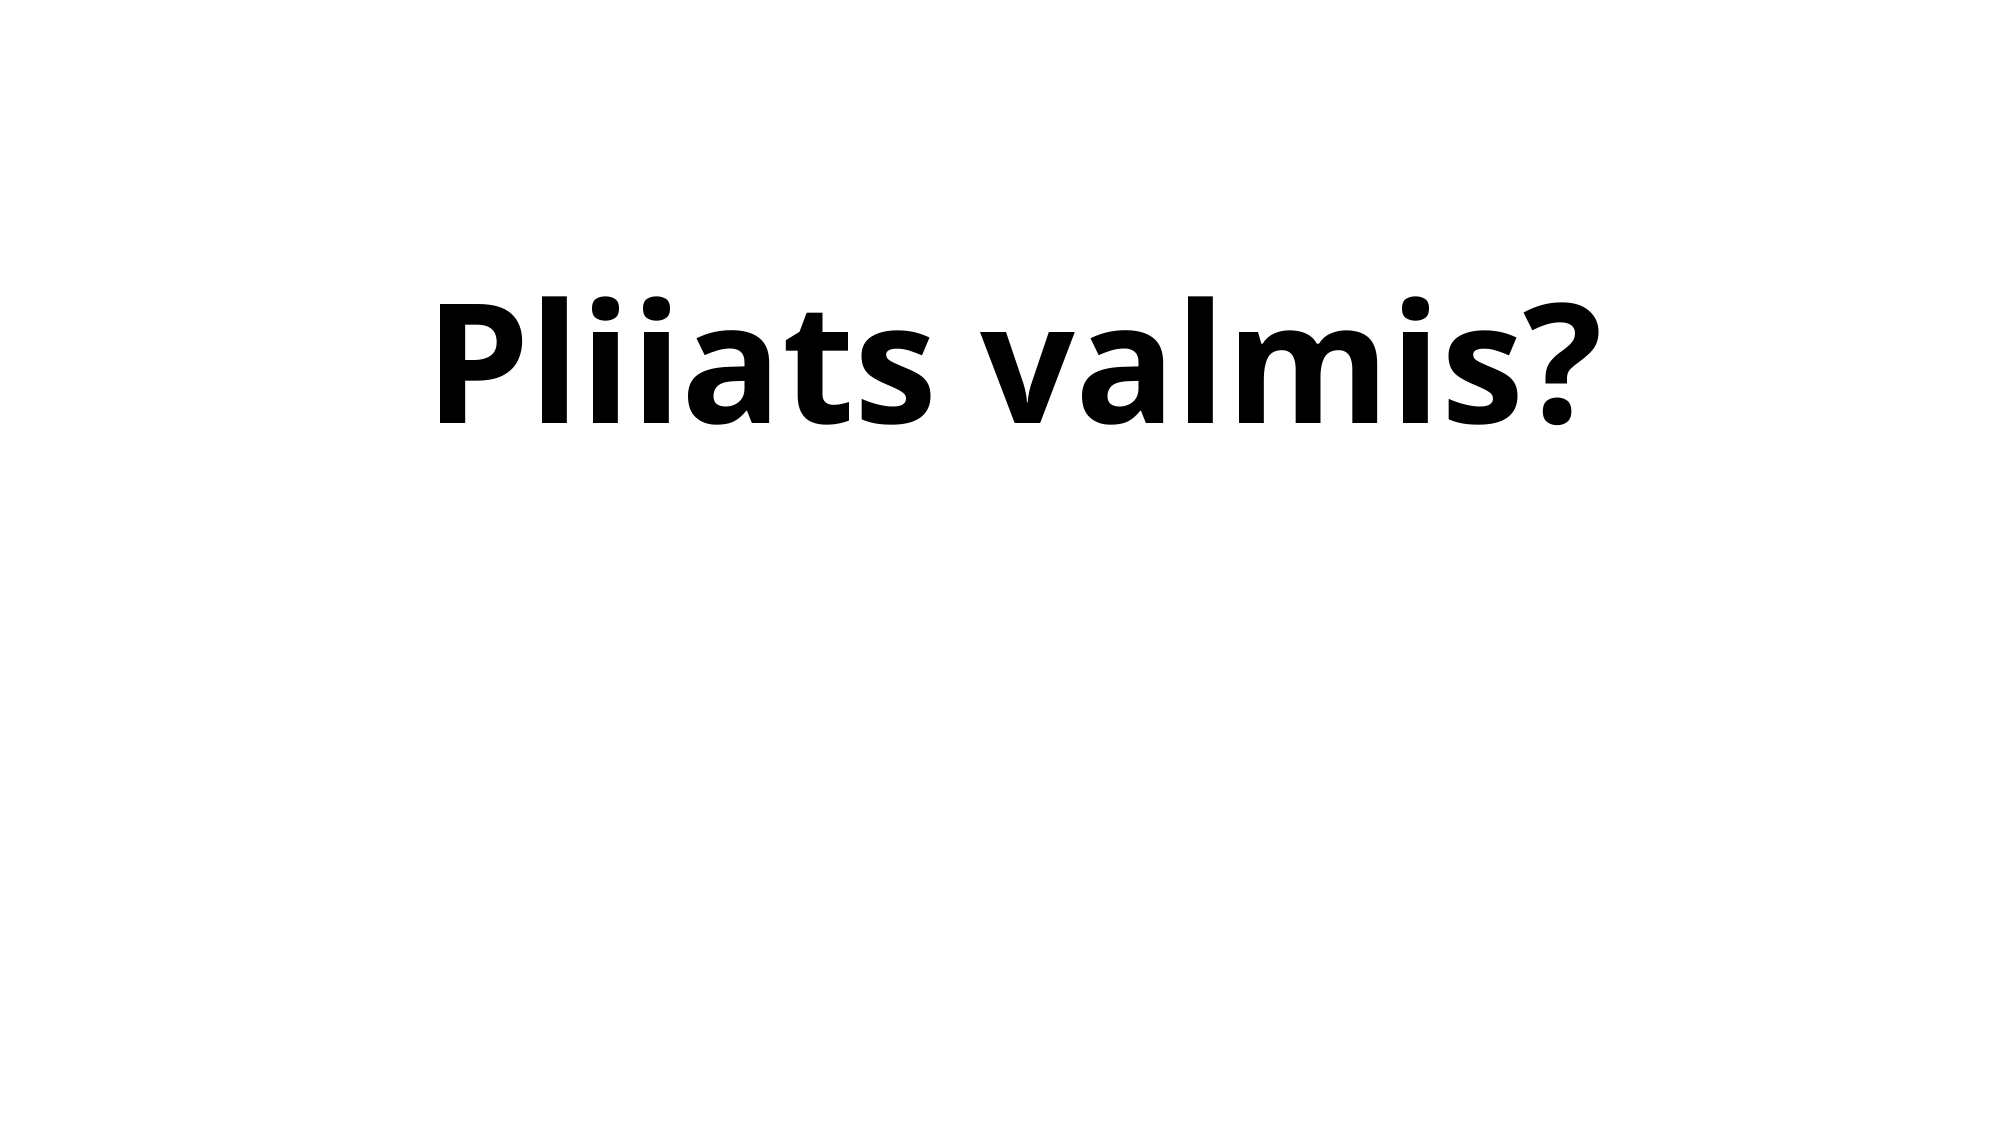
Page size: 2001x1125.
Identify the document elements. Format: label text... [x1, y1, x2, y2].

title Pliiats valmis? [46, 191, 1983, 548]
